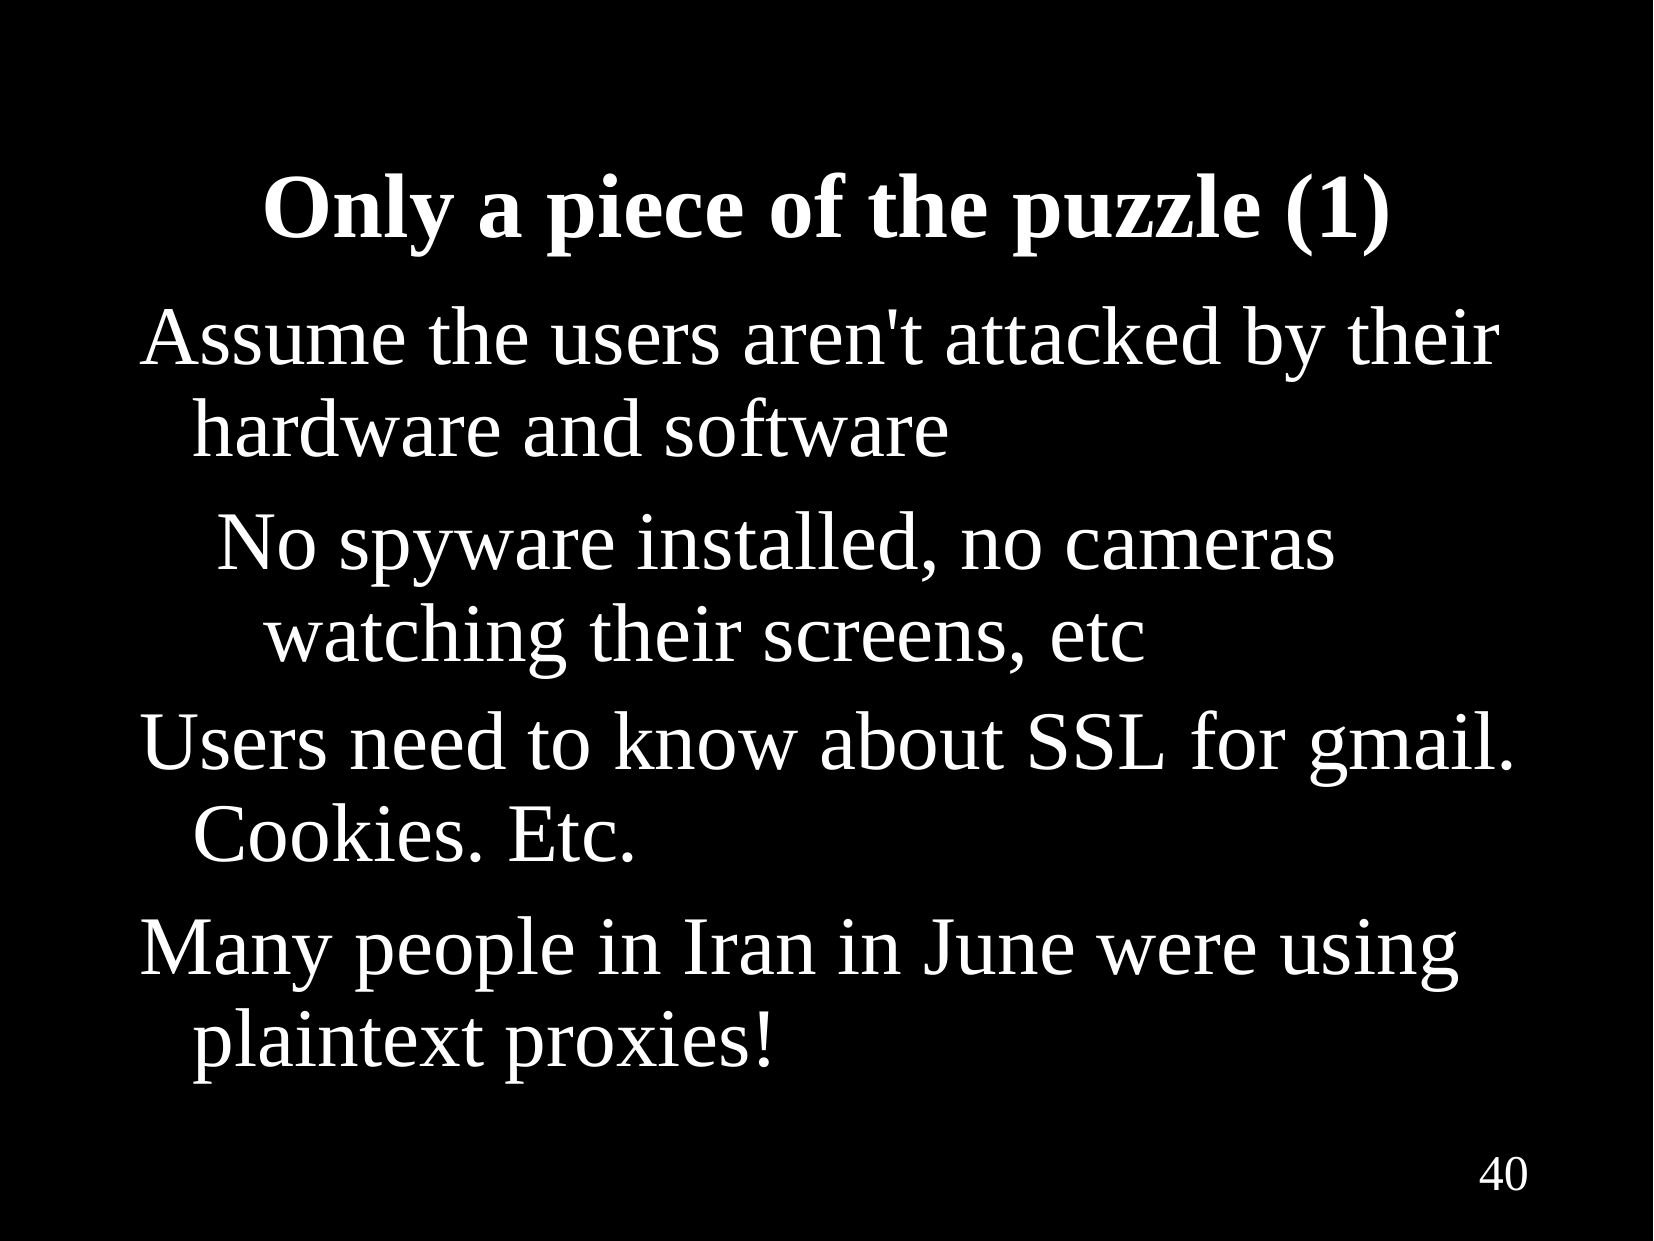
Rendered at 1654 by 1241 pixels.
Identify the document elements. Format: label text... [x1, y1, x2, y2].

title Only a piece of the puzzle (1) [121, 102, 1534, 289]
list Assume the users aren't attacked by their hardware and software No spyware installed, no cameras watching their screens, etc Users need to know about SSL for gmail. Cookies. Etc. Many people in Iran in June were using plaintext proxies! [121, 289, 1534, 1085]
